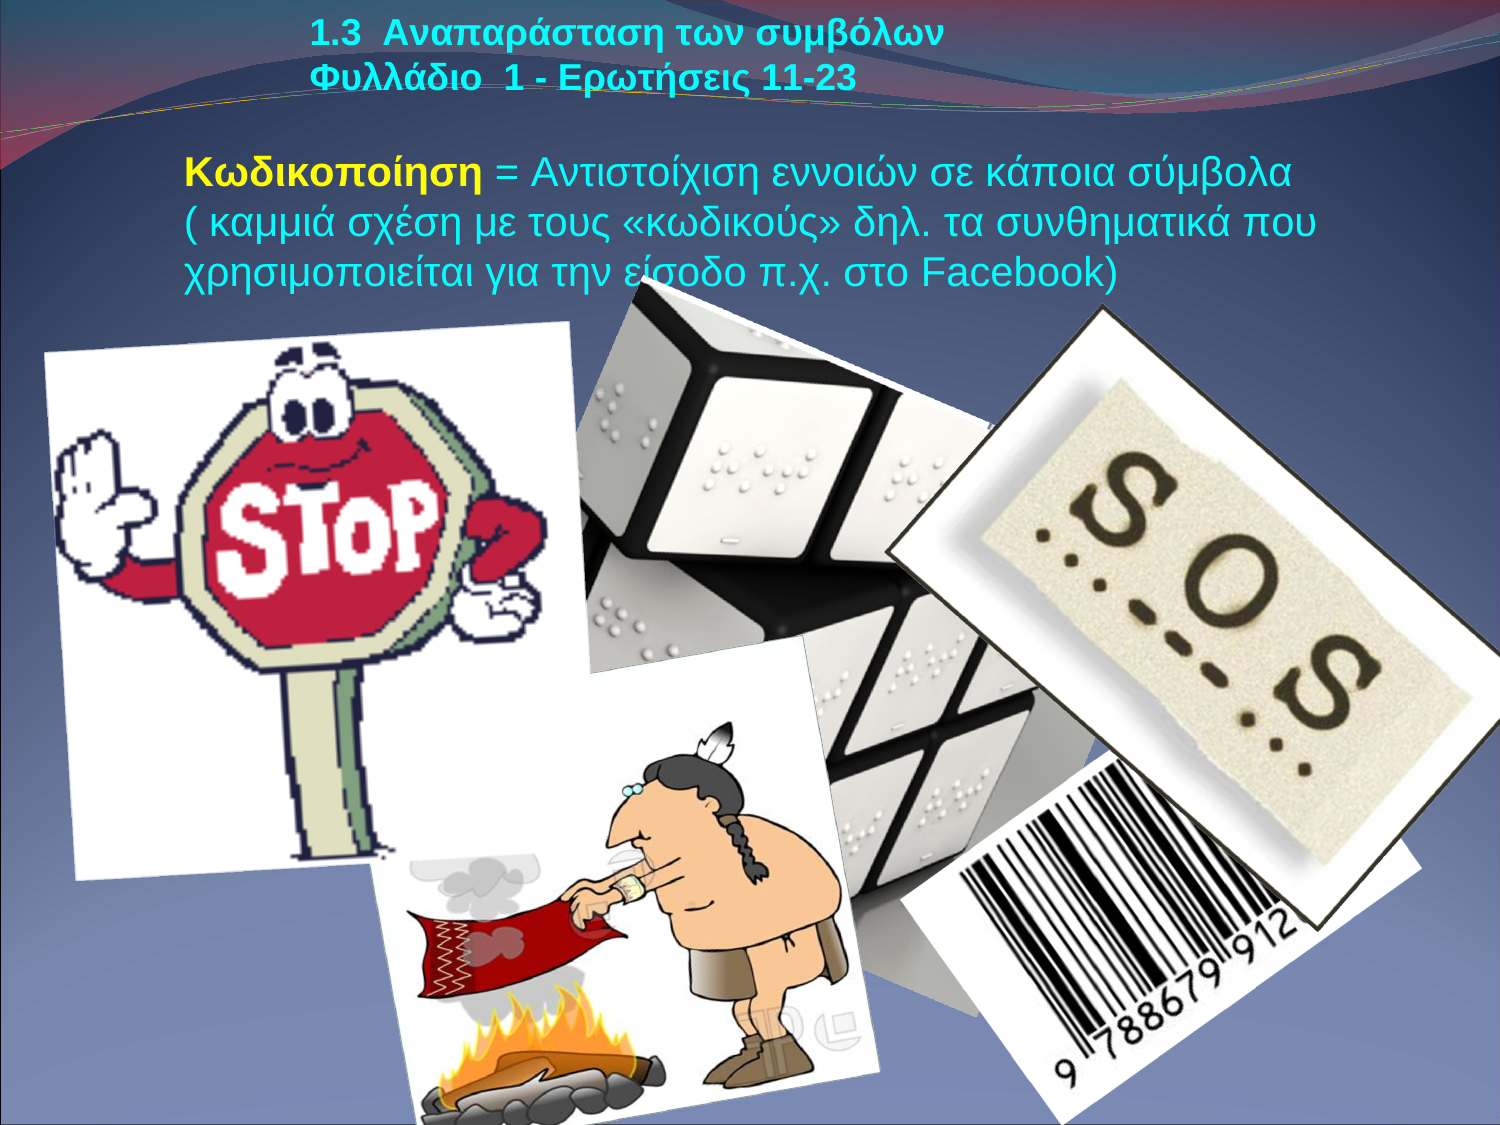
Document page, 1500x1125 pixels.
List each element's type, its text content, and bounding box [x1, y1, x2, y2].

text_box Κωδικοποίηση = Αντιστοίχιση εννοιών σε κάποια σύμβολα ( καμμιά σχέση με τους «κωδικούς» δηλ. τα συνθηματικά που χρησιμοποιείται για την είσοδο π.χ. στο Facebook) [169, 137, 1345, 303]
picture [0, 33, 1500, 1125]
text_box 1.3 Αναπαράσταση των συμβόλων Φυλλάδιο 1 - Ερωτήσεις 11-23 [294, 0, 1052, 106]
